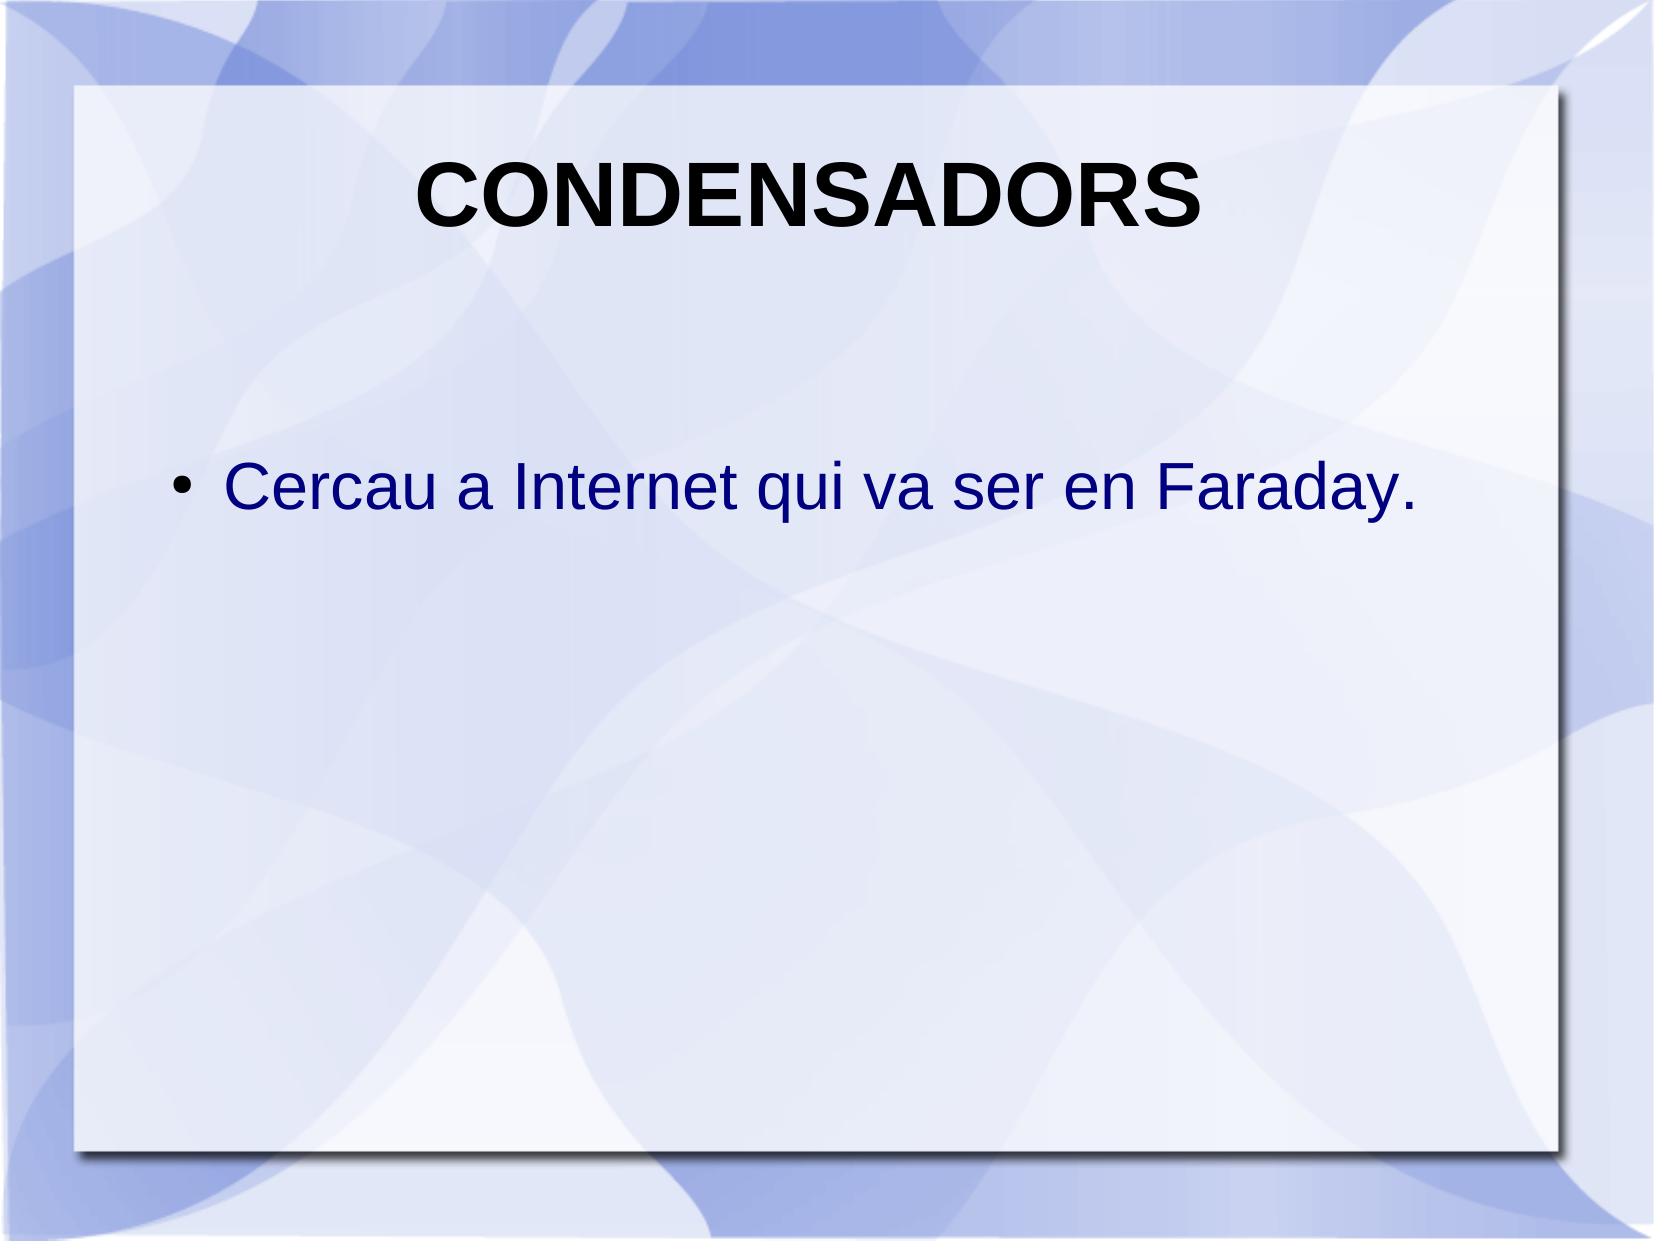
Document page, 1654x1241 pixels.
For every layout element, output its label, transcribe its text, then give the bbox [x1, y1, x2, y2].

list Cercau a Internet qui va ser en Faraday. [152, 344, 1534, 1127]
title CONDENSADORS [82, 90, 1536, 298]
picture [0, 0, 1654, 1241]
